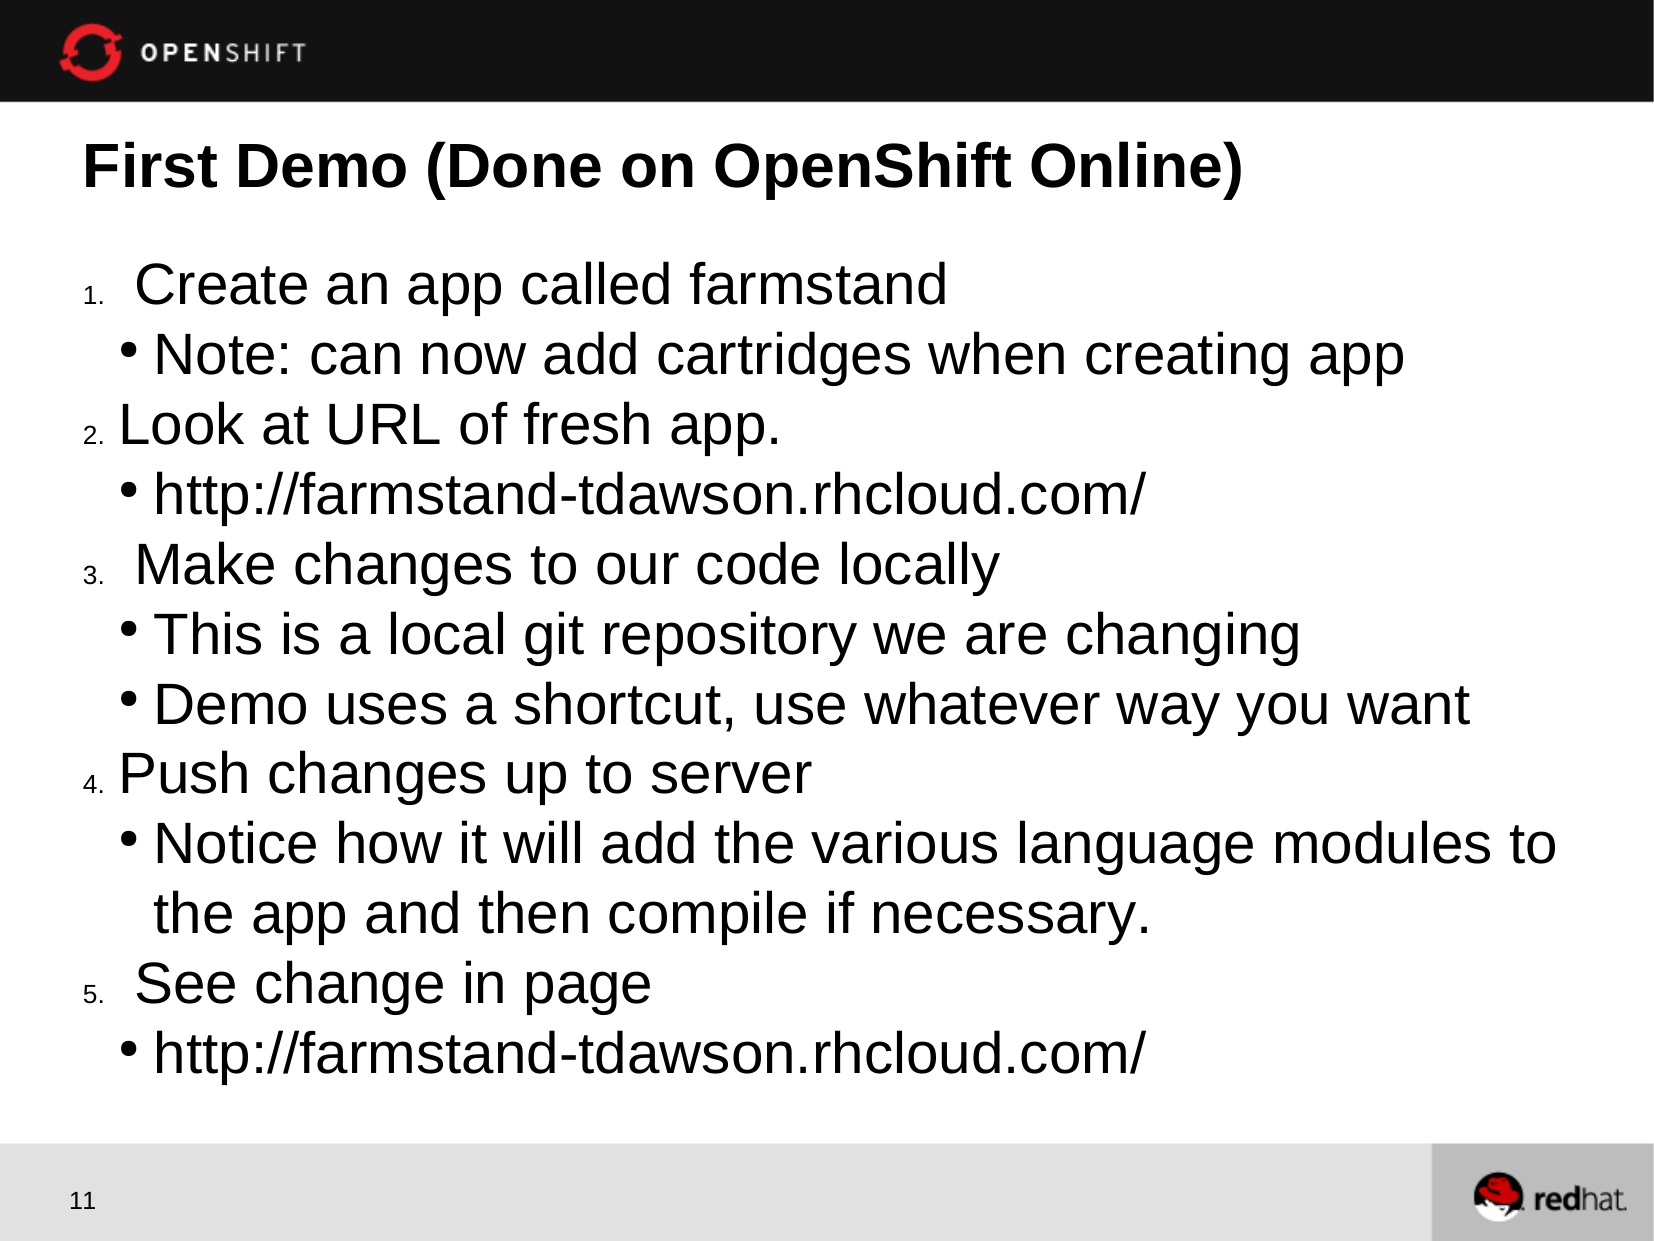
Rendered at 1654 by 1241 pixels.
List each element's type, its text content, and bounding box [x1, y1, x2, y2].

text_box First Demo (Done on OpenShift Online) [82, 90, 1571, 241]
picture [0, 0, 1654, 1241]
text_box Create an app called farmstand Note: can now add cartridges when creating app Look at URL of fresh app. http://farmstand-tdawson.rhcloud.com/ Make changes to our code locally This is a local git repository we are changing Demo uses a shortcut, use whatever way you want Push changes up to server Notice how it will add the various language modules to the app and then compile if necessary. See change in page http://farmstand-tdawson.rhcloud.com/ [82, 241, 1571, 1035]
